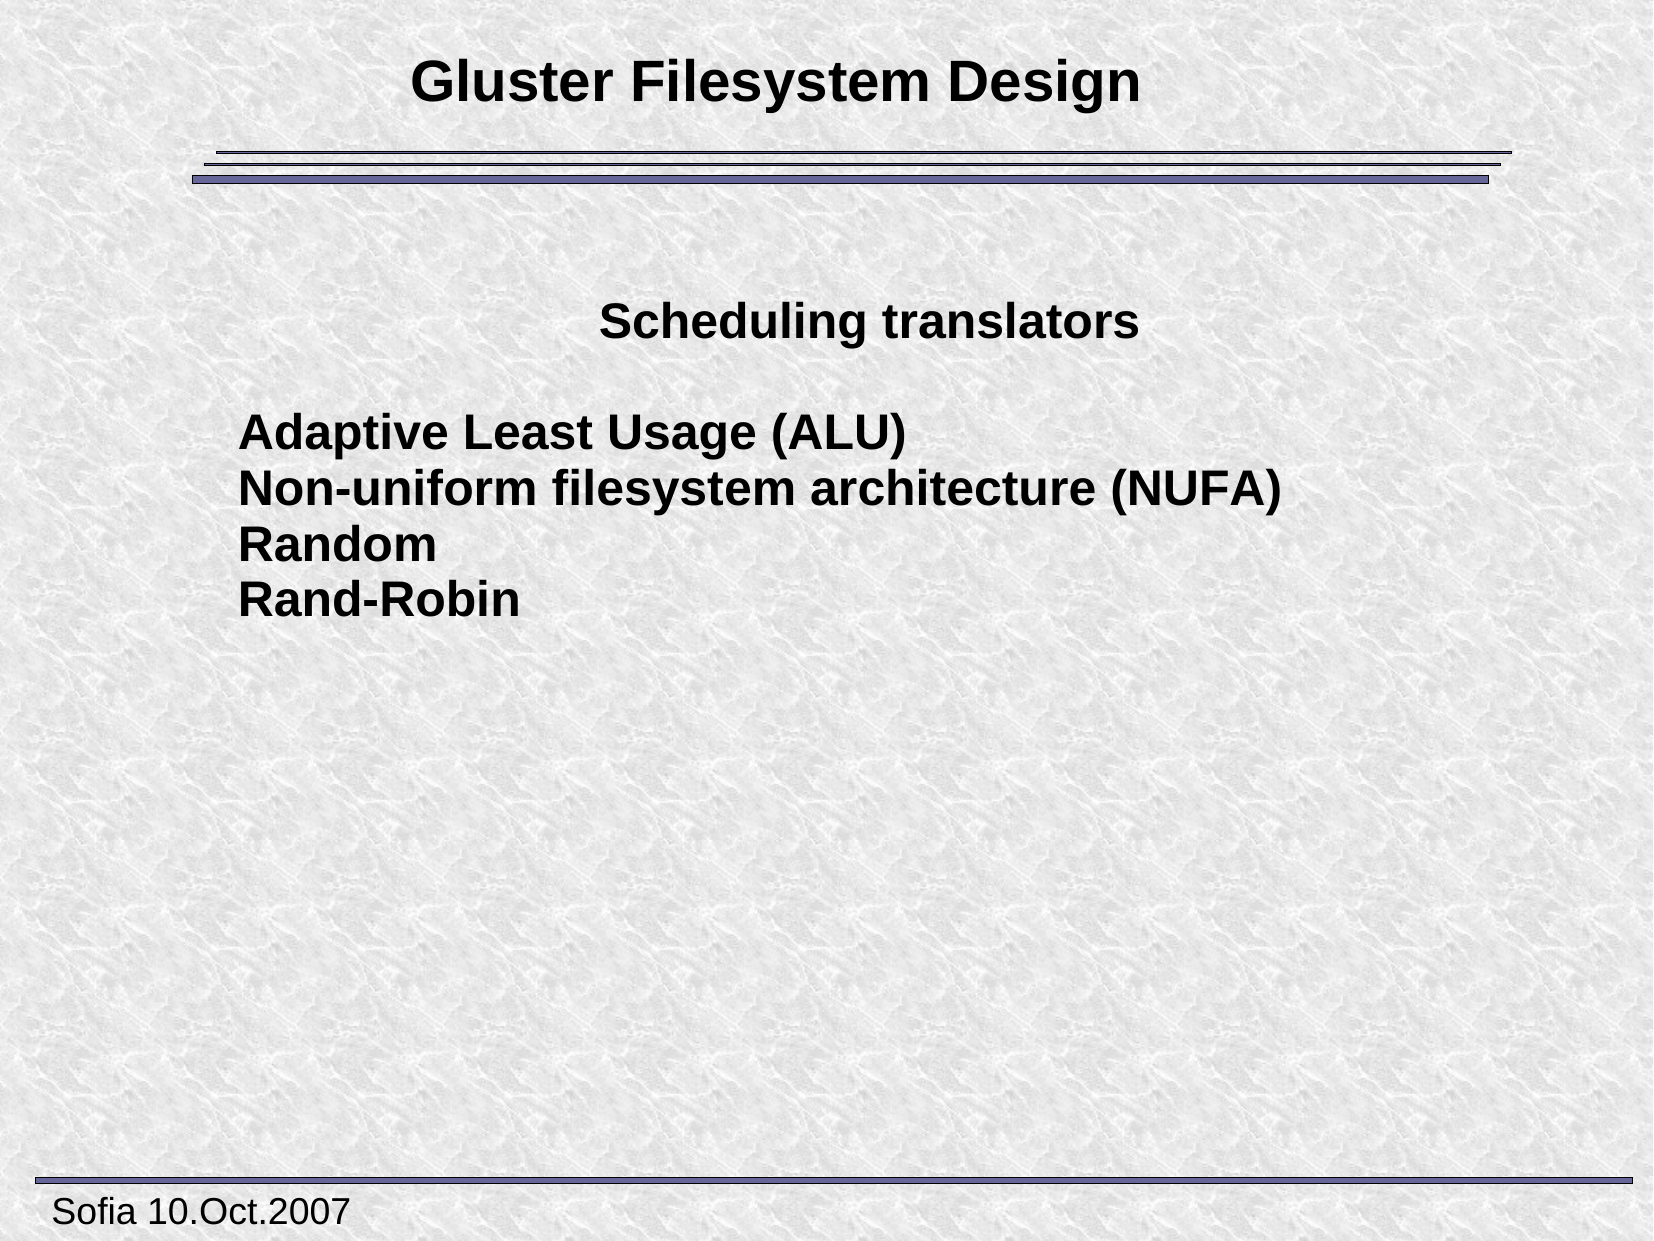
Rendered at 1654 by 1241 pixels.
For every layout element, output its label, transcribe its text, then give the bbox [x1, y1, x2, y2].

picture [0, 0, 1654, 1241]
text_box Sofia 10.Oct.2007 [36, 1183, 389, 1241]
text_box Gluster Filesystem Design [395, 41, 1211, 125]
text_box Scheduling translators Adaptive Least Usage (ALU) Non-uniform filesystem architecture (NUFA) Random Rand-Robin [209, 229, 1439, 653]
text_box [35, 1177, 1633, 1184]
text_box [192, 175, 1489, 184]
